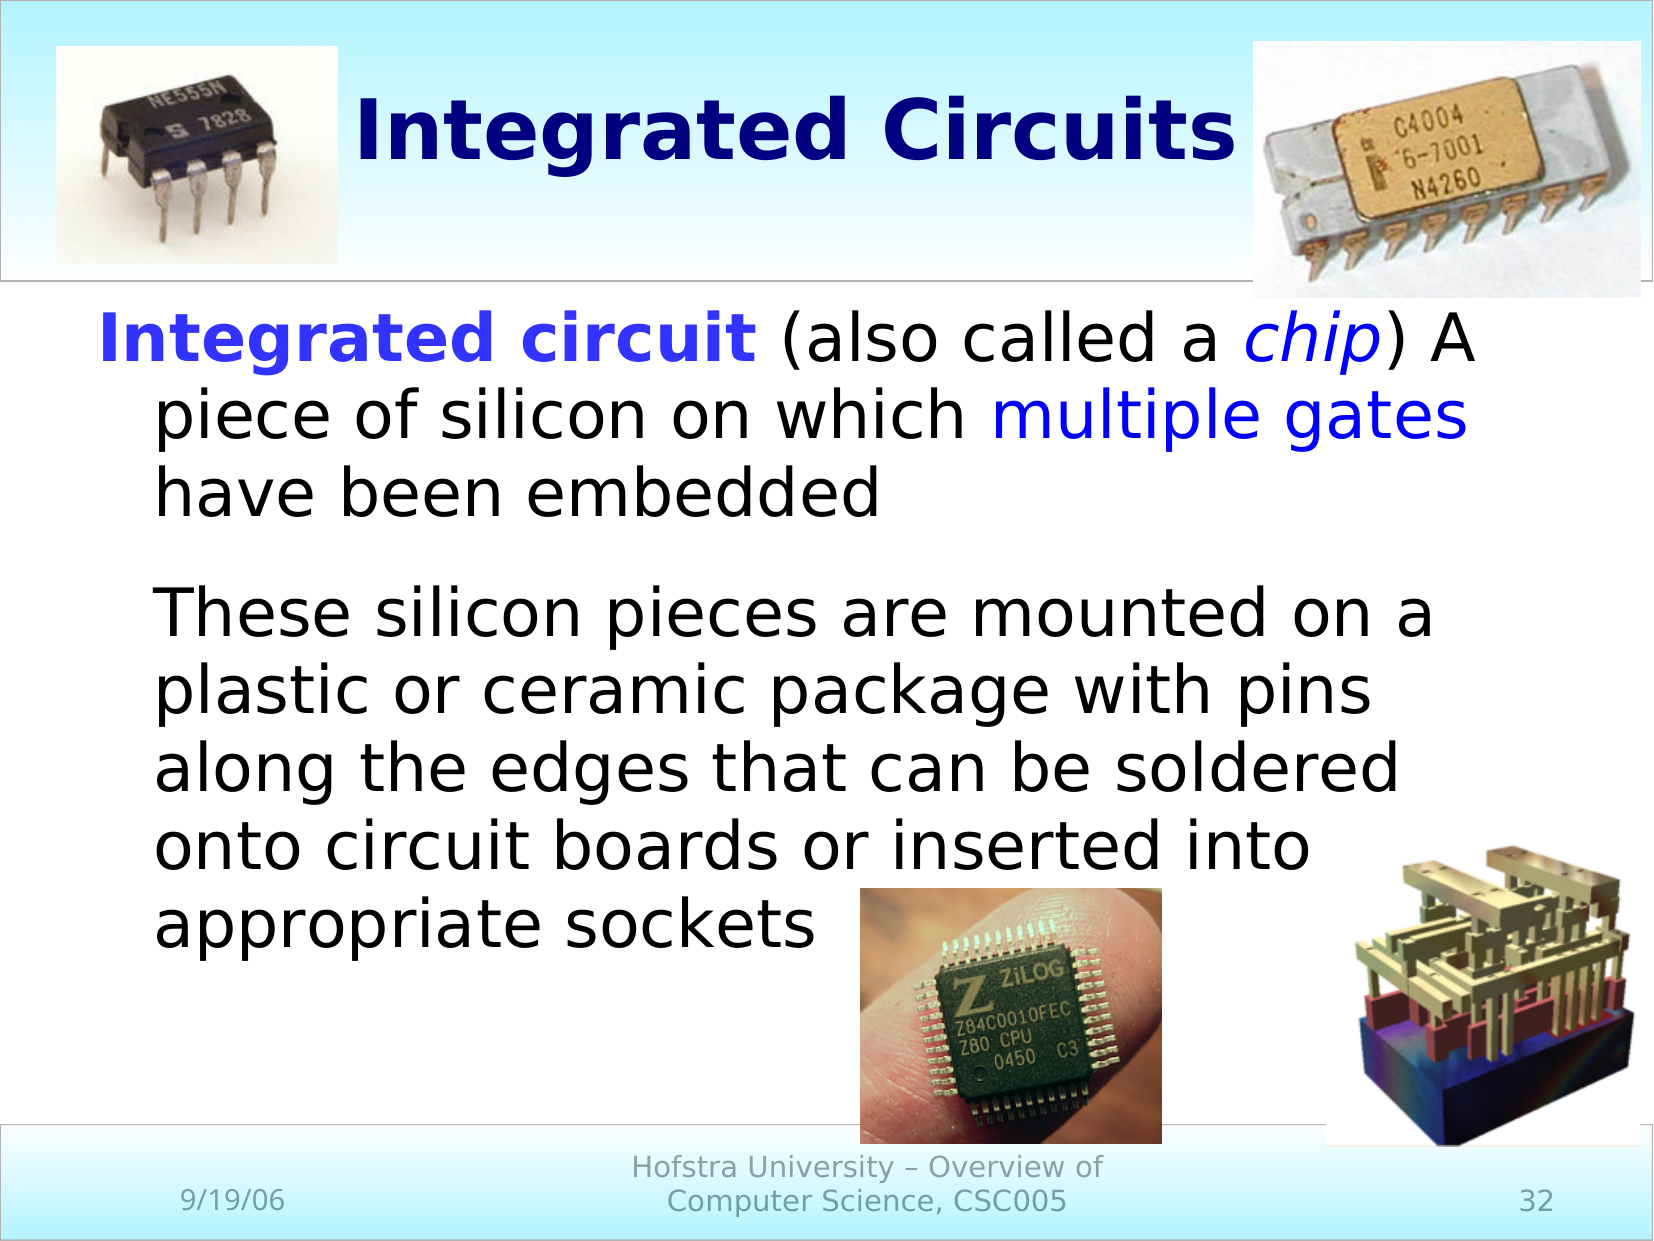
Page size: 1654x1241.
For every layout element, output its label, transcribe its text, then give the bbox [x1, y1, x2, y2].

picture [1253, 41, 1641, 298]
picture [1326, 828, 1640, 1148]
title Integrated Circuits [301, 41, 1253, 221]
picture [860, 888, 1162, 1144]
list Integrated circuit (also called a chip) A piece of silicon on which multiple gates have been embedded These silicon pieces are mounted on a plastic or ceramic package with pins along the edges that can be soldered onto circuit boards or inserted into appropriate sockets [82, 291, 1571, 1119]
picture [56, 46, 338, 264]
